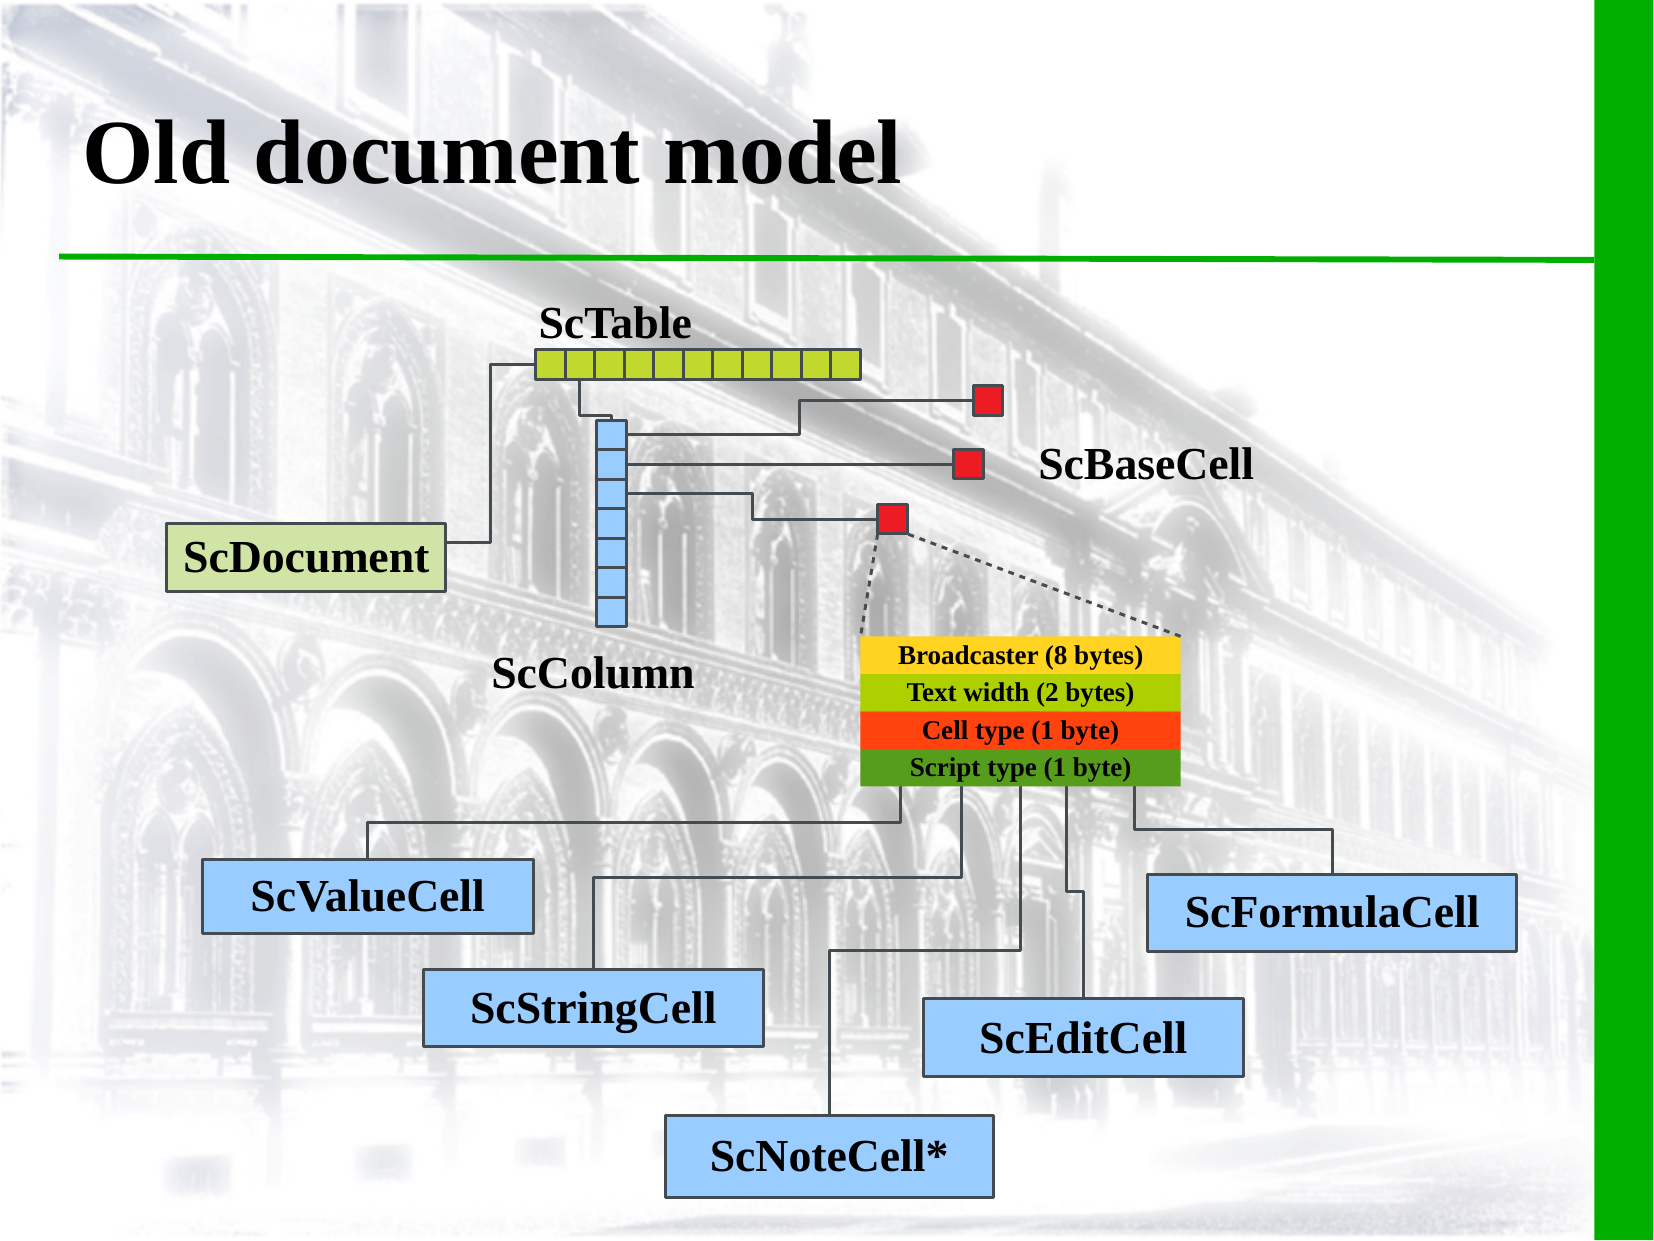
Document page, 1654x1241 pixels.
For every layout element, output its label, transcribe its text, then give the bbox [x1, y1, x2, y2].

text_box ScDocument [166, 523, 446, 592]
text_box ScEditCell [923, 998, 1244, 1077]
title Old document model [82, 49, 1571, 257]
text_box ScStringCell [423, 969, 764, 1047]
text_box Text width (2 bytes) [860, 674, 1181, 711]
text_box [535, 349, 861, 380]
text_box ScValueCell [202, 859, 534, 934]
text_box [877, 504, 908, 534]
text_box ScFormulaCell [1147, 874, 1517, 952]
text_box ScNoteCell* [665, 1115, 994, 1198]
text_box [596, 420, 627, 627]
text_box ScTable [523, 290, 734, 357]
text_box Broadcaster (8 bytes) [860, 636, 1181, 674]
text_box [973, 385, 1003, 416]
picture [0, 2, 1594, 1241]
text_box ScColumn [476, 640, 728, 706]
text_box ScBaseCell [1023, 431, 1386, 497]
text_box Script type (1 byte) [860, 749, 1181, 787]
text_box [953, 449, 984, 479]
text_box Cell type (1 byte) [860, 711, 1181, 749]
